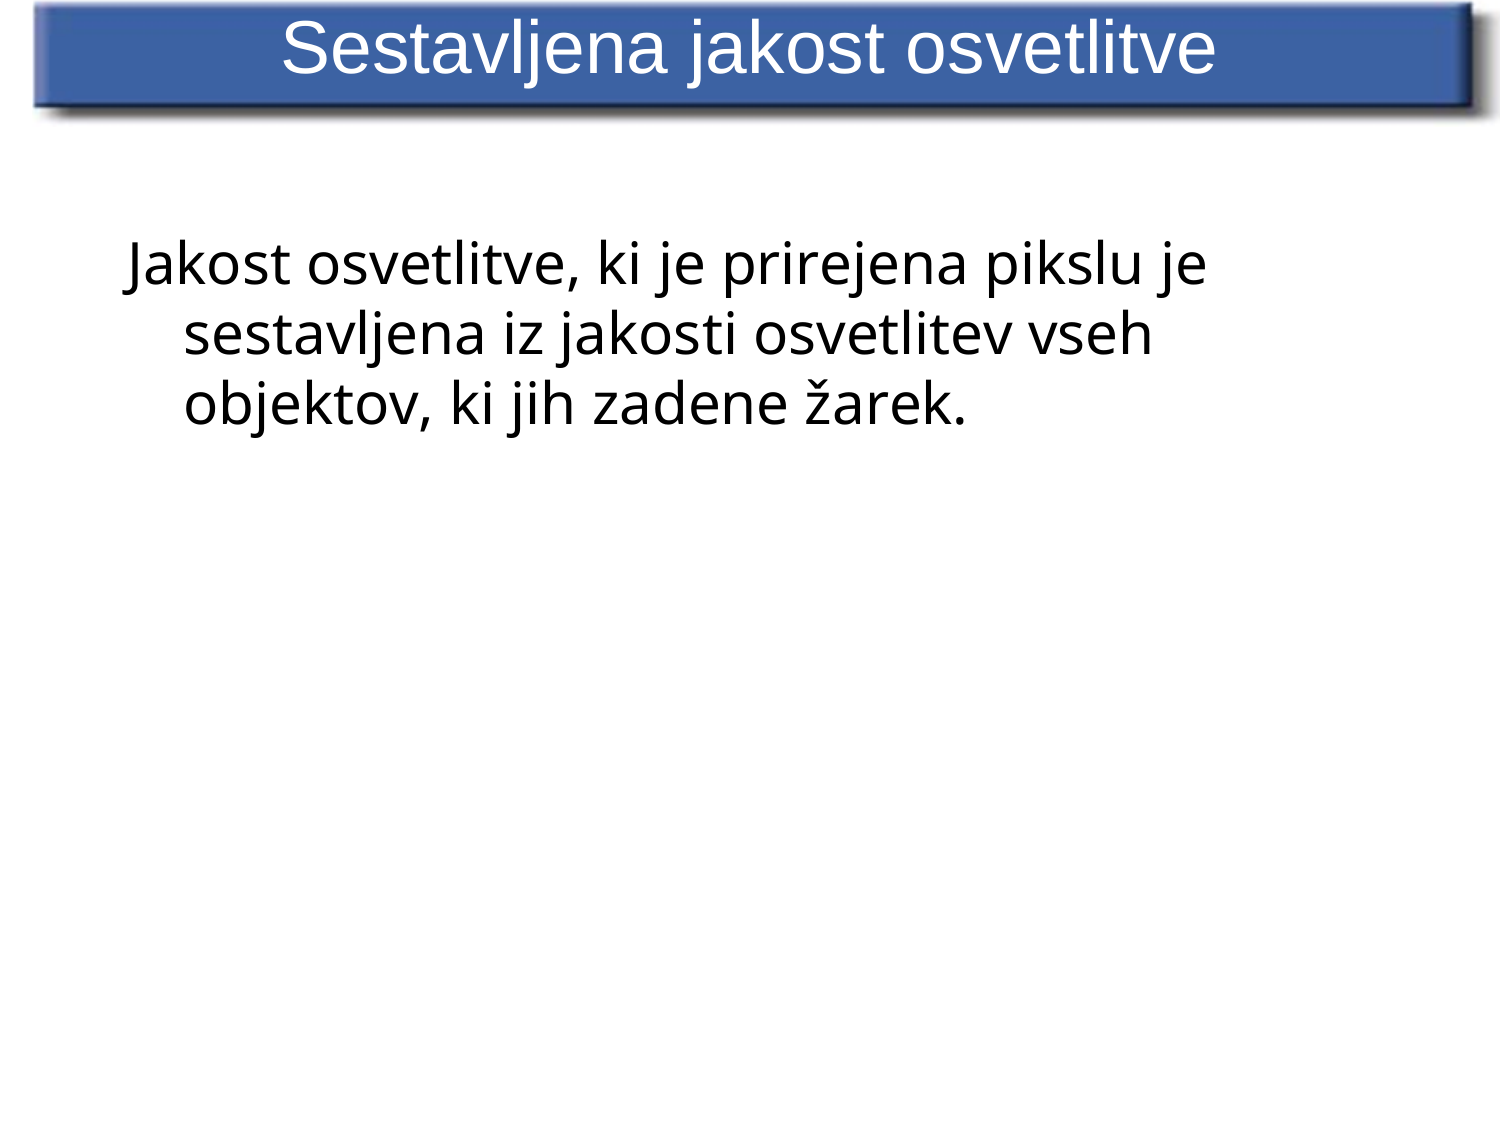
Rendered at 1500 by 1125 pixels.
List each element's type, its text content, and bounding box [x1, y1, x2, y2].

title Sestavljena jakost osvetlitve [112, 0, 1388, 97]
picture [32, 0, 1500, 127]
list Jakost osvetlitve, ki je prirejena pikslu je sestavljena iz jakosti osvetlitev vseh objektov, ki jih zadene žarek. [112, 218, 1388, 495]
